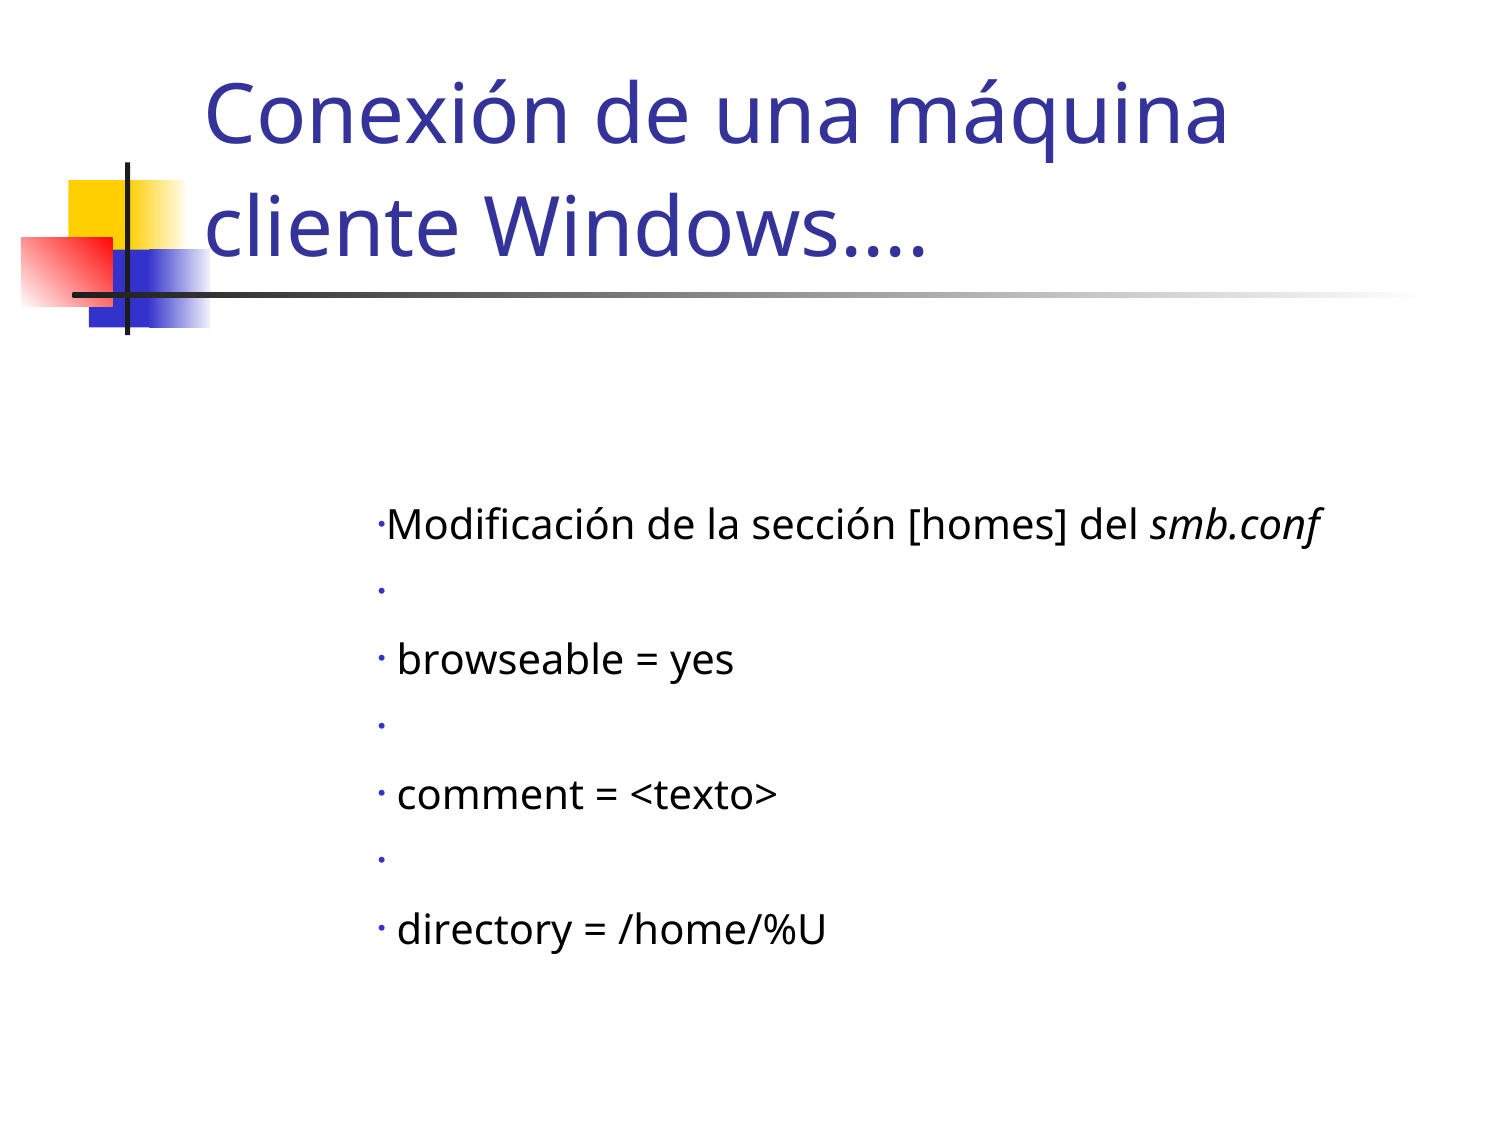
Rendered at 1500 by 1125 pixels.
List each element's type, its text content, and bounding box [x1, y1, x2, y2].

title Conexión de una máquina cliente Windows.... [188, 73, 1468, 289]
text_box Modificación de la sección [homes] del smb.conf browseable = yes comment = <texto> directory = /home/%U [362, 487, 1413, 951]
